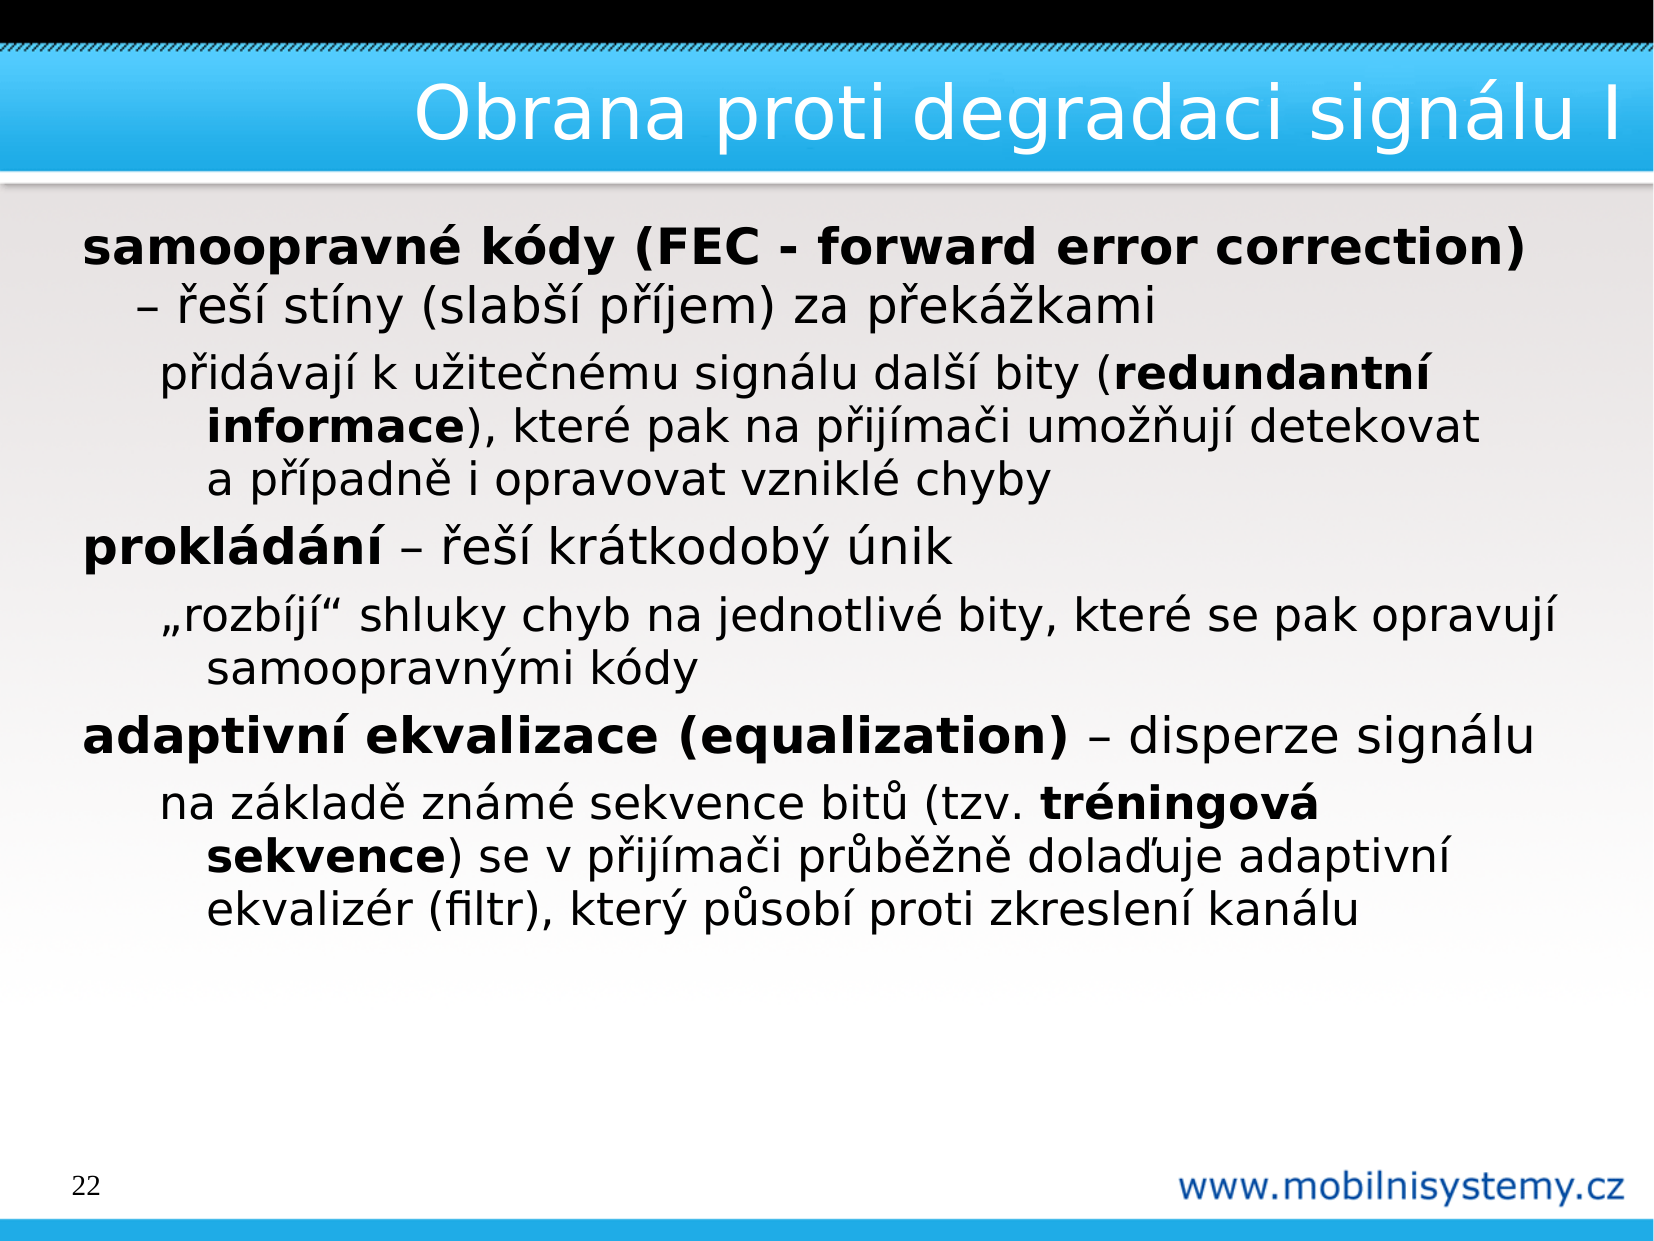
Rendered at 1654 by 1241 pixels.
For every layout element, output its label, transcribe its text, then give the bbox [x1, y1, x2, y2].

title Obrana proti degradaci signálu I [29, 49, 1625, 178]
list samoopravné kódy (FEC - forward error correction) – řeší stíny (slabší příjem) za překážkami přidávají k užitečnému signálu další bity (redundantní informace), které pak na přijímači umožňují detekovat a případně i opravovat vzniklé chyby prokládání – řeší krátkodobý únik „rozbíjí“ shluky chyb na jednotlivé bity, které se pak opravují samoopravnými kódy adaptivní ekvalizace (equalization) – disperze signálu na základě známé sekvence bitů (tzv. tréningová sekvence) se v přijímači průběžně dolaďuje adaptivní ekvalizér (filtr), který působí proti zkreslení kanálu [64, 218, 1565, 1093]
picture [0, 0, 1654, 1241]
